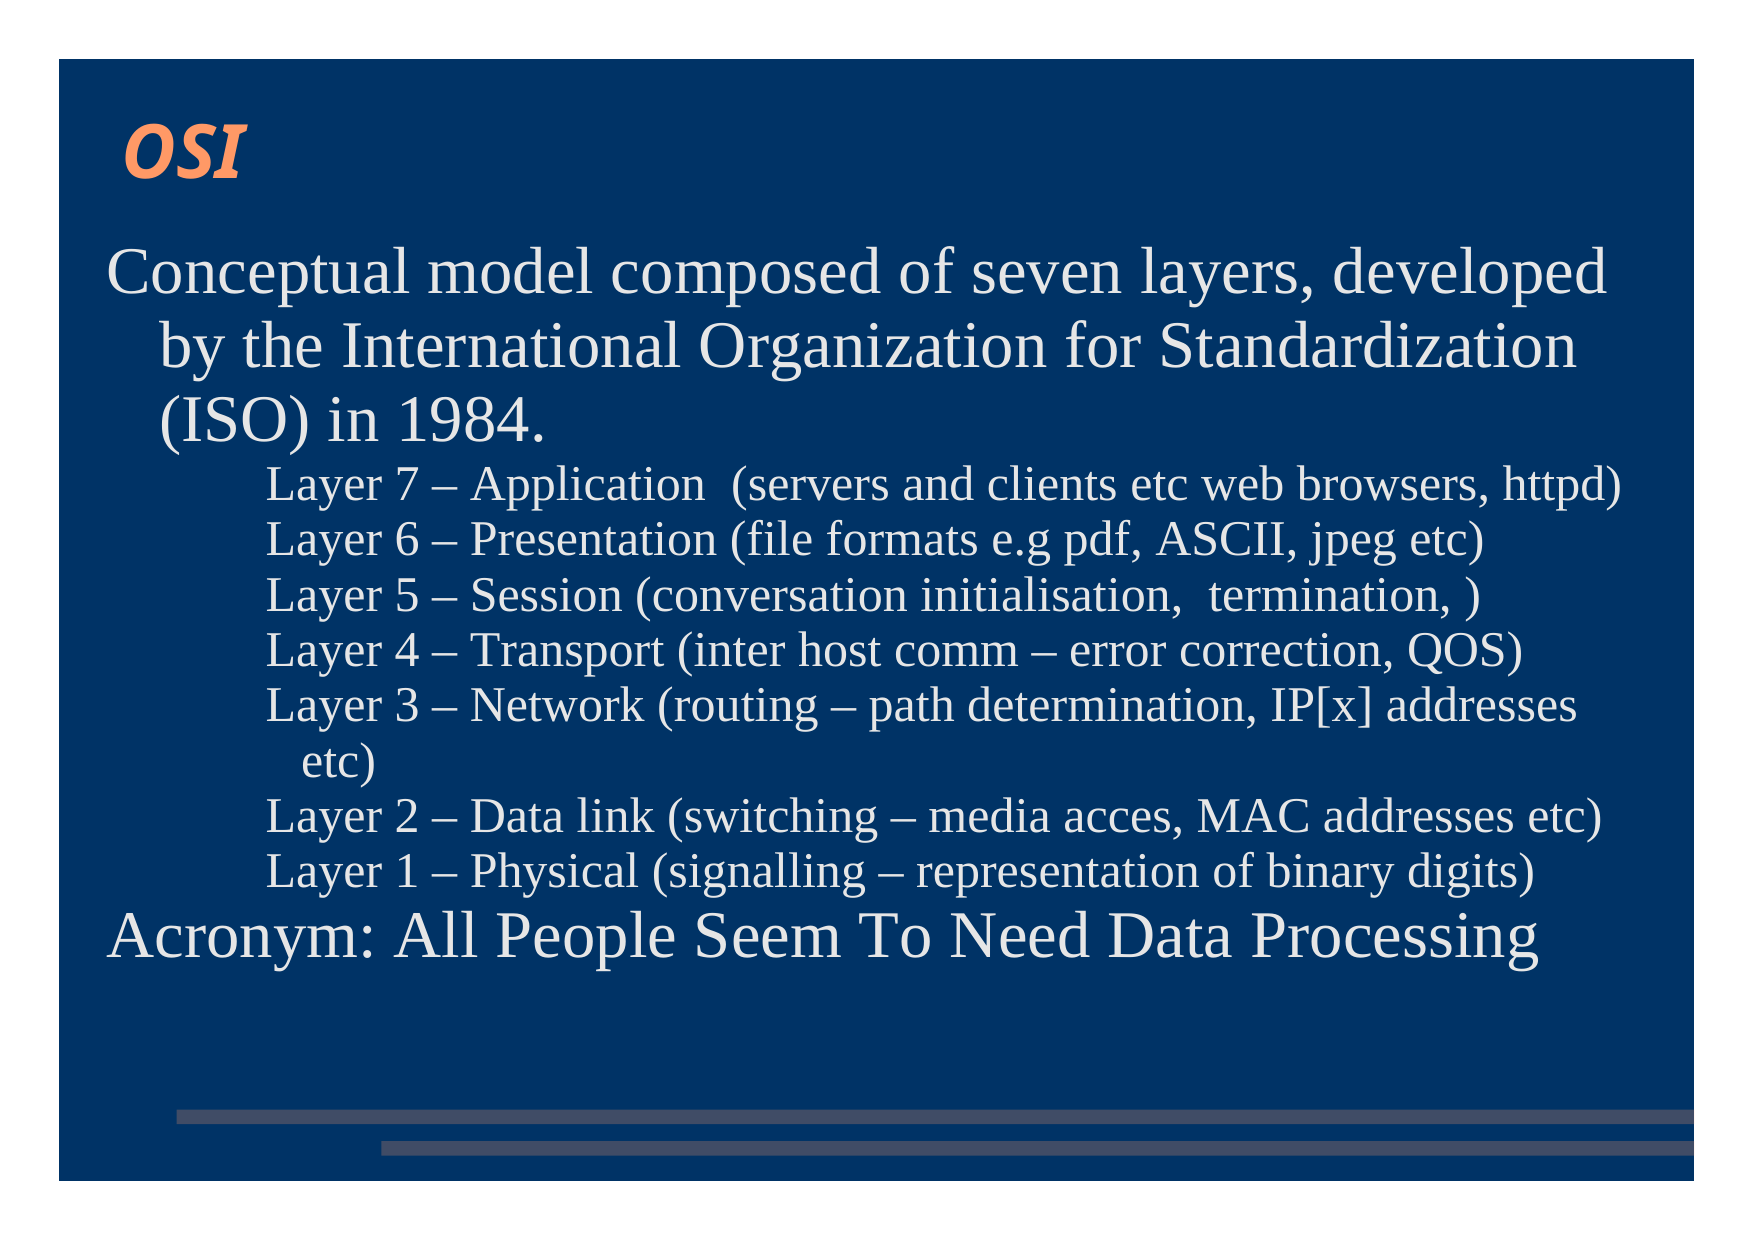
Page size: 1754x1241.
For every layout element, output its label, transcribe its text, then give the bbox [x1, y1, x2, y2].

list Conceptual model composed of seven layers, developed by the International Organization for Standardization (ISO) in 1984. Layer 7 – Application (servers and clients etc web browsers, httpd) Layer 6 – Presentation (file formats e.g pdf, ASCII, jpeg etc) Layer 5 – Session (conversation initialisation, termination, ) Layer 4 – Transport (inter host comm – error correction, QOS) Layer 3 – Network (routing – path determination, IP[x] addresses etc) Layer 2 – Data link (switching – media acces, MAC addresses etc) Layer 1 – Physical (signalling – representation of binary digits) Acronym: All People Seem To Need Data Processing [88, 233, 1654, 1211]
title OSI [121, 46, 1534, 233]
